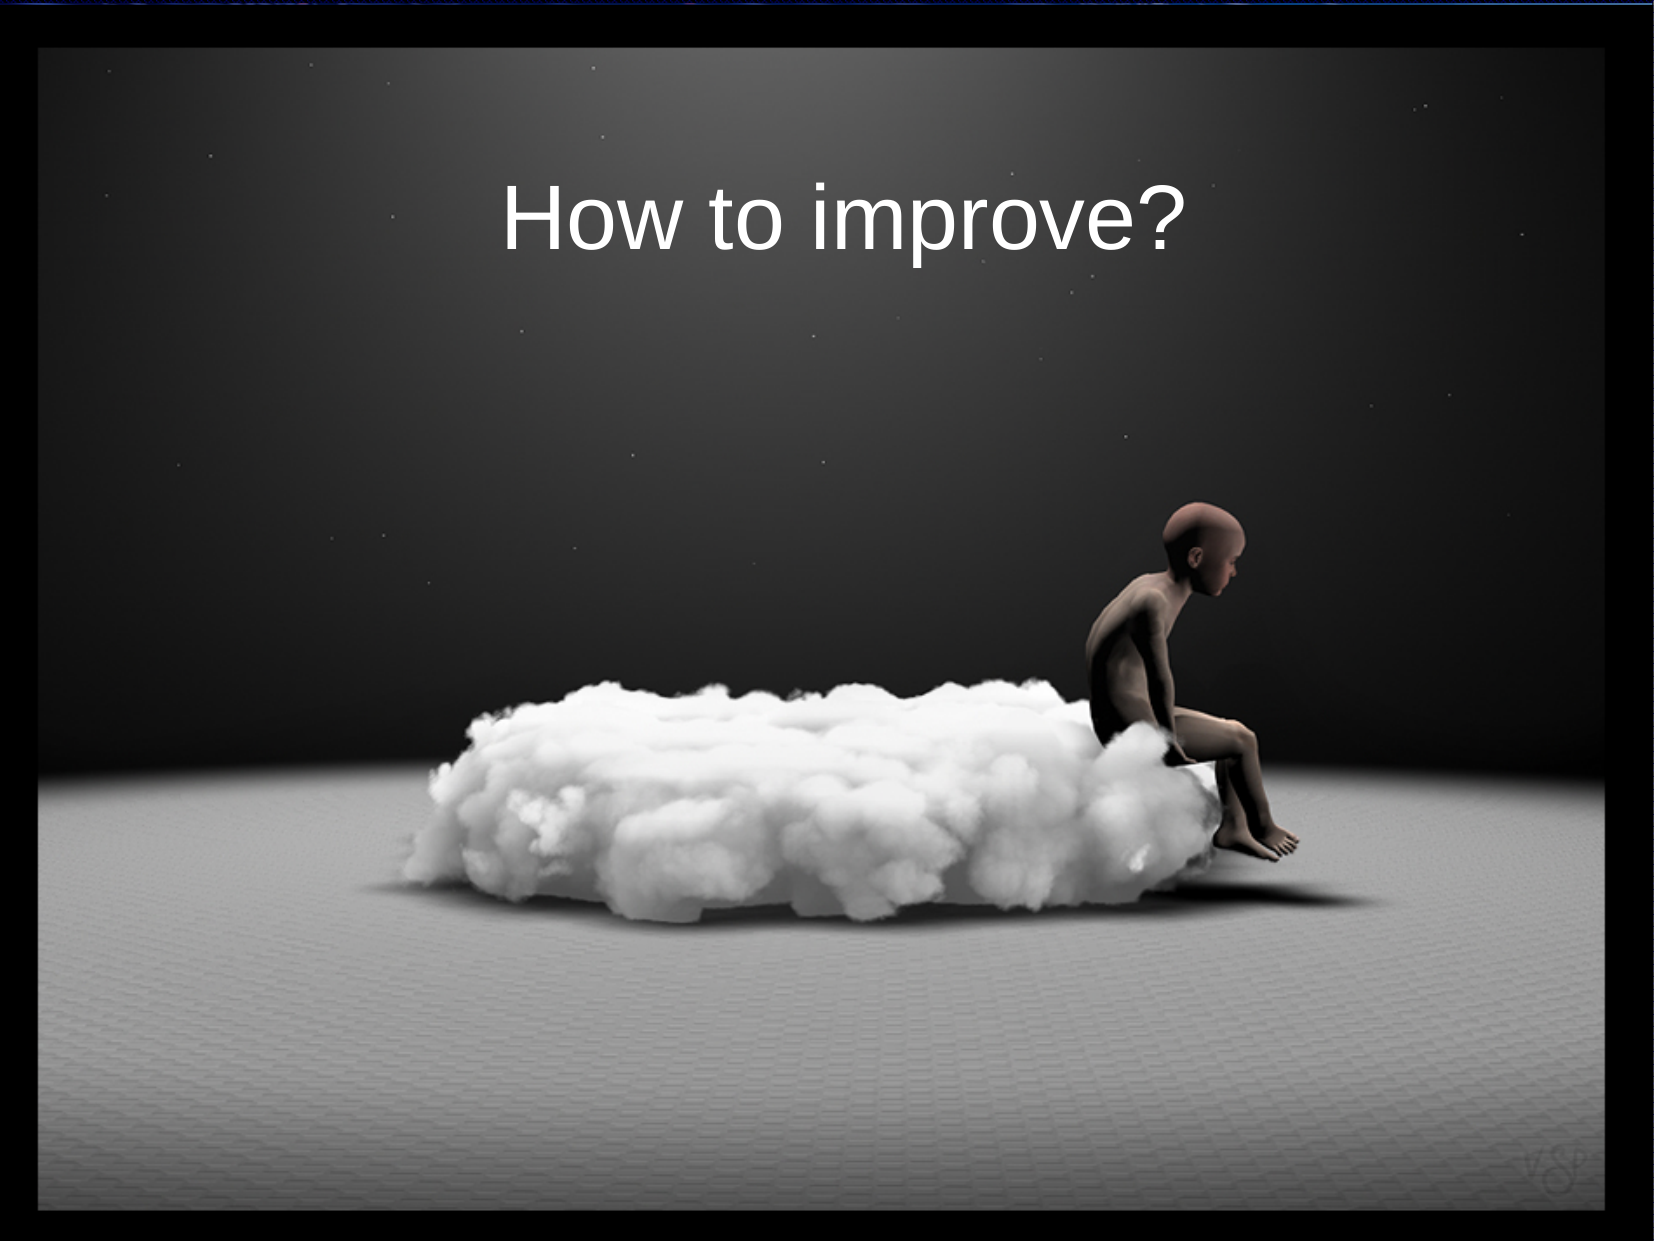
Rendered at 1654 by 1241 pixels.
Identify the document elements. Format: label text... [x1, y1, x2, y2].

title How to improve? [124, 68, 1530, 276]
picture [0, 0, 1654, 1241]
